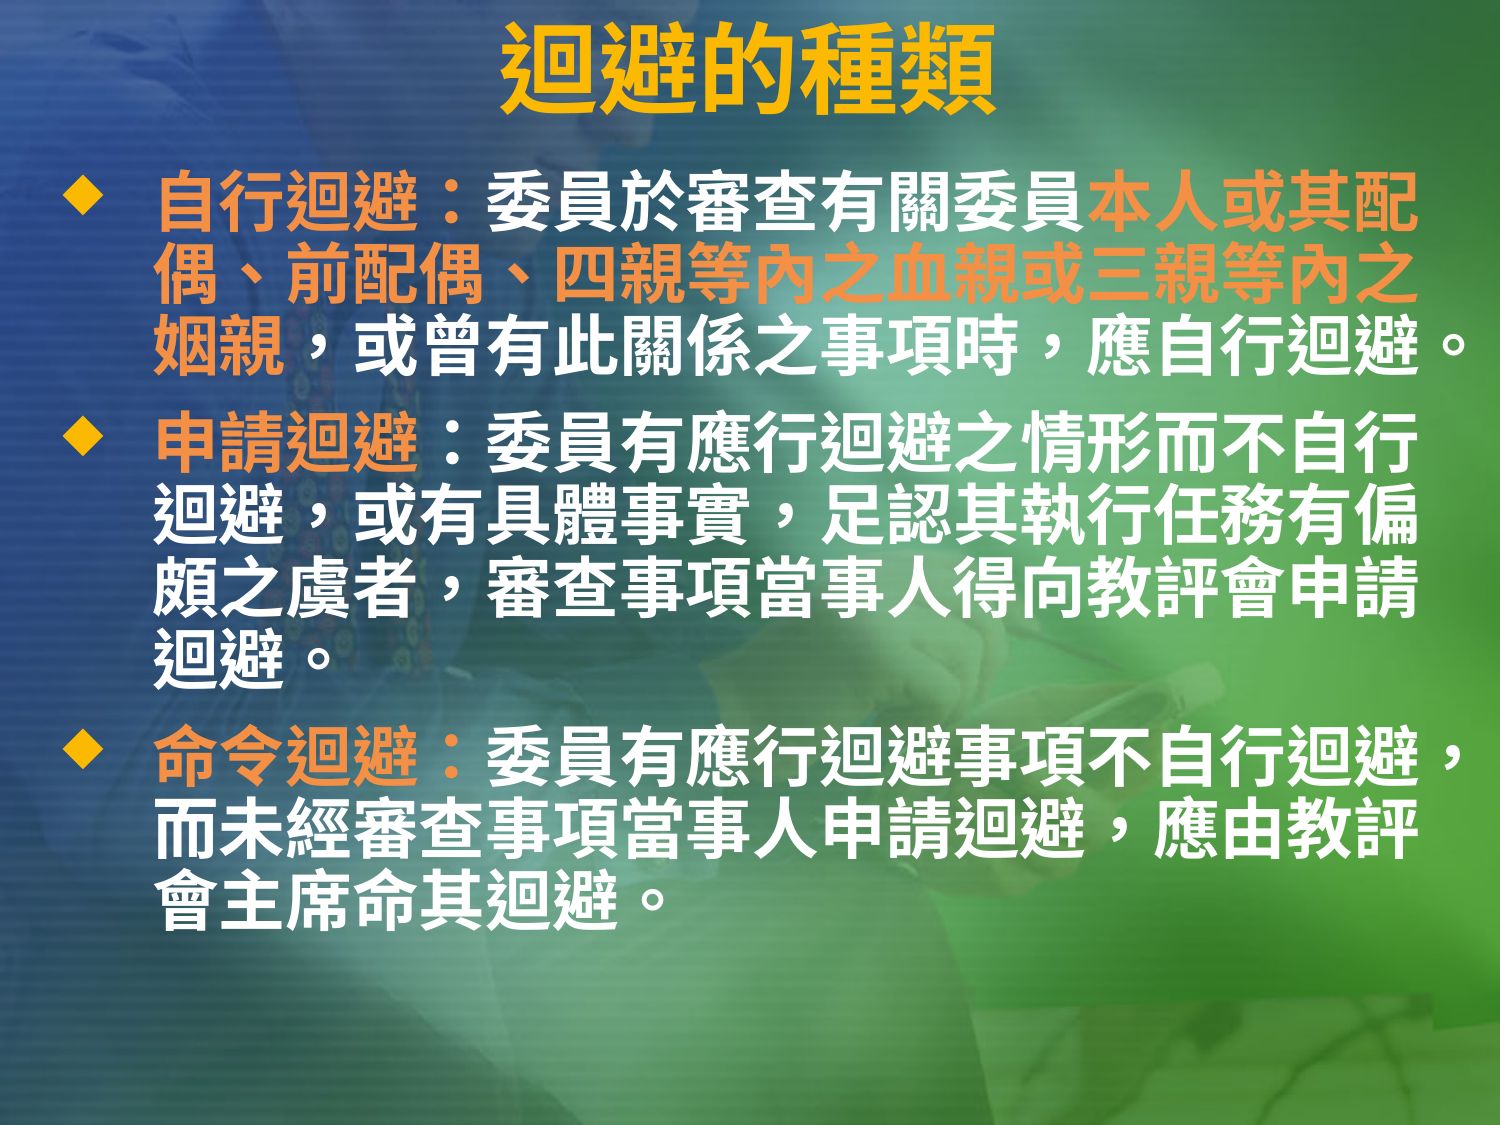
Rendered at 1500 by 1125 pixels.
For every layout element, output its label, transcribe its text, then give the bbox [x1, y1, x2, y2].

title 迴避的種類 [257, 12, 1240, 136]
list 自行迴避：委員於審查有關委員本人或其配偶、前配偶、四親等內之血親或三親等內之姻親，或曾有此關係之事項時，應自行迴避。 申請迴避：委員有應行迴避之情形而不自行迴避，或有具體事實，足認其執行任務有偏頗之虞者，審查事項當事人得向教評會申請迴避。 命令迴避：委員有應行迴避事項不自行迴避，而未經審查事項當事人申請迴避，應由教評會主席命其迴避。 [43, 161, 1464, 1018]
picture [0, 0, 1500, 1125]
